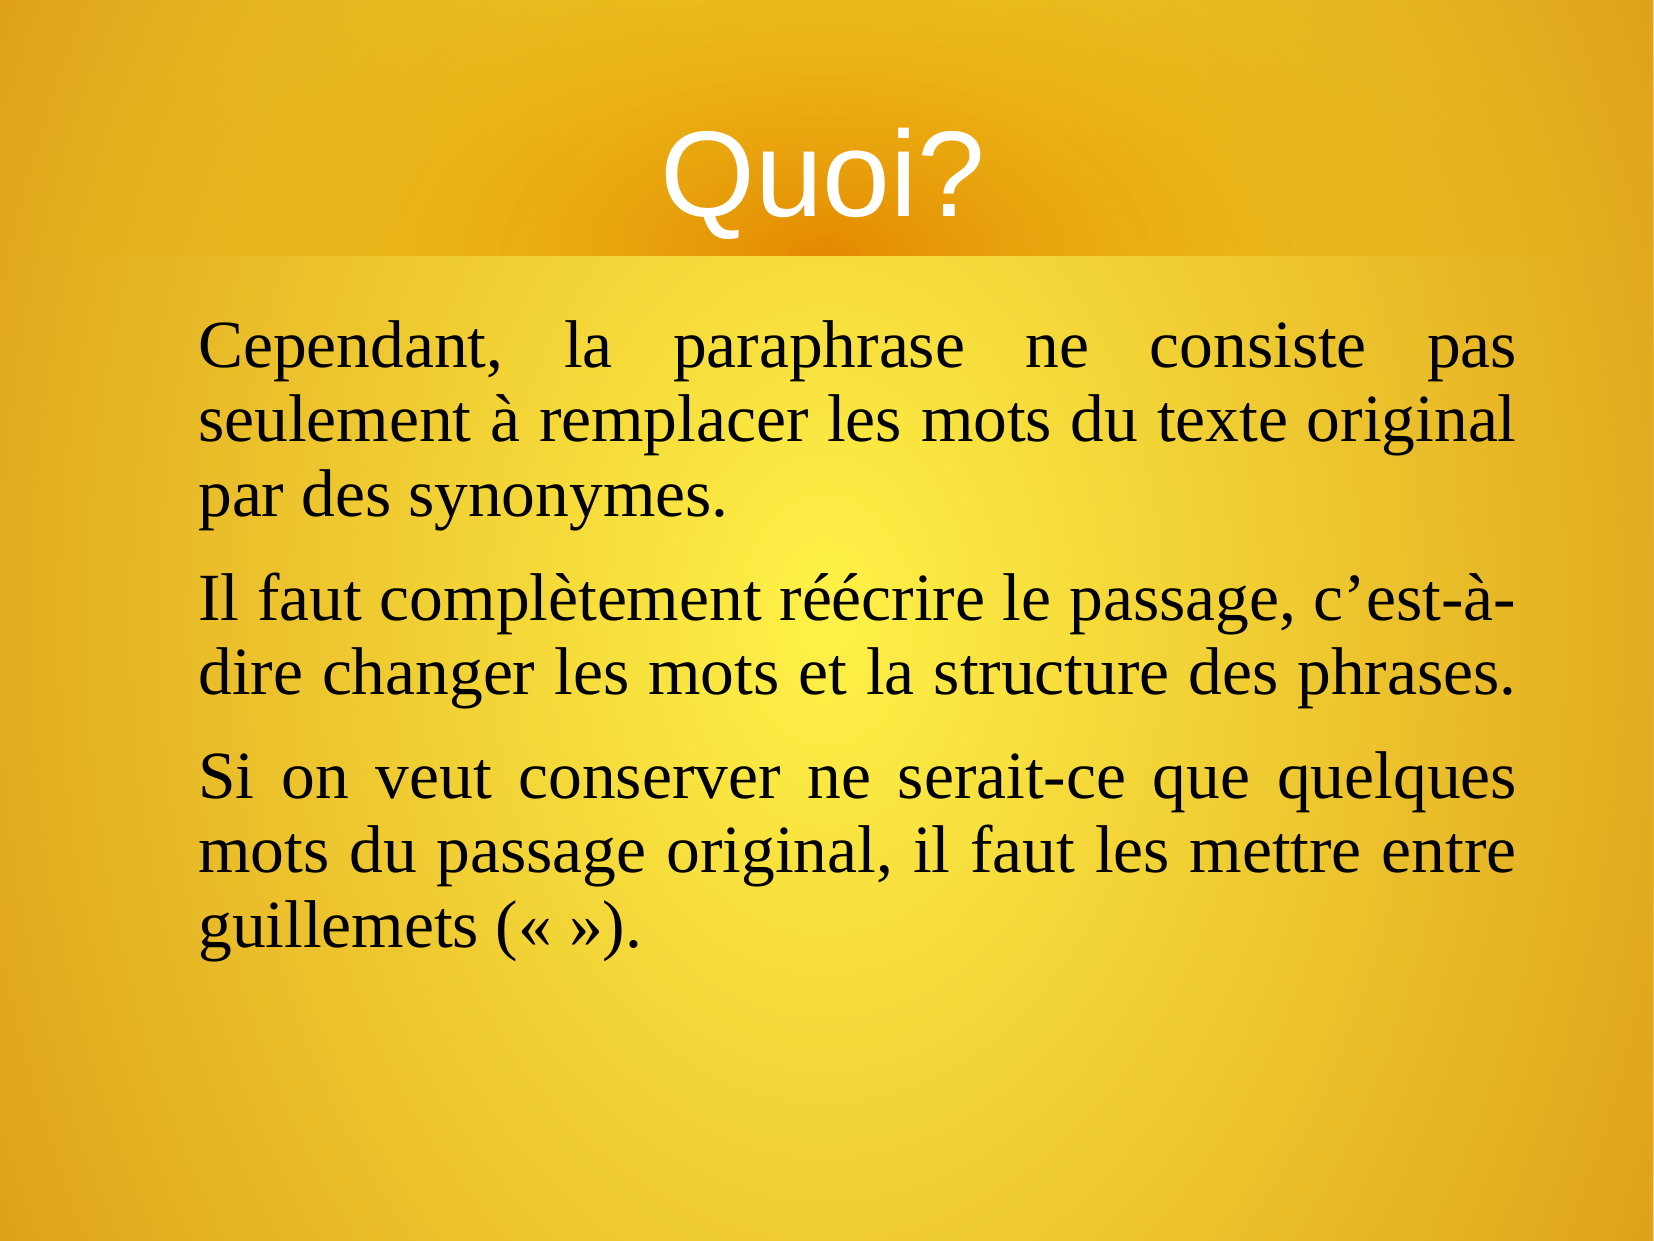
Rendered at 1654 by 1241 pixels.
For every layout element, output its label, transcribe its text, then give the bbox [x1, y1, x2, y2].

list Cependant, la paraphrase ne consiste pas seulement à remplacer les mots du texte original par des synonymes. Il faut complètement réécrire le passage, c’est-à-dire changer les mots et la structure des phrases. Si on veut conserver ne serait-ce que quelques mots du passage original, il faut les mettre entre guillemets (« »). [134, 306, 1519, 1027]
title Quoi? [78, 70, 1567, 278]
